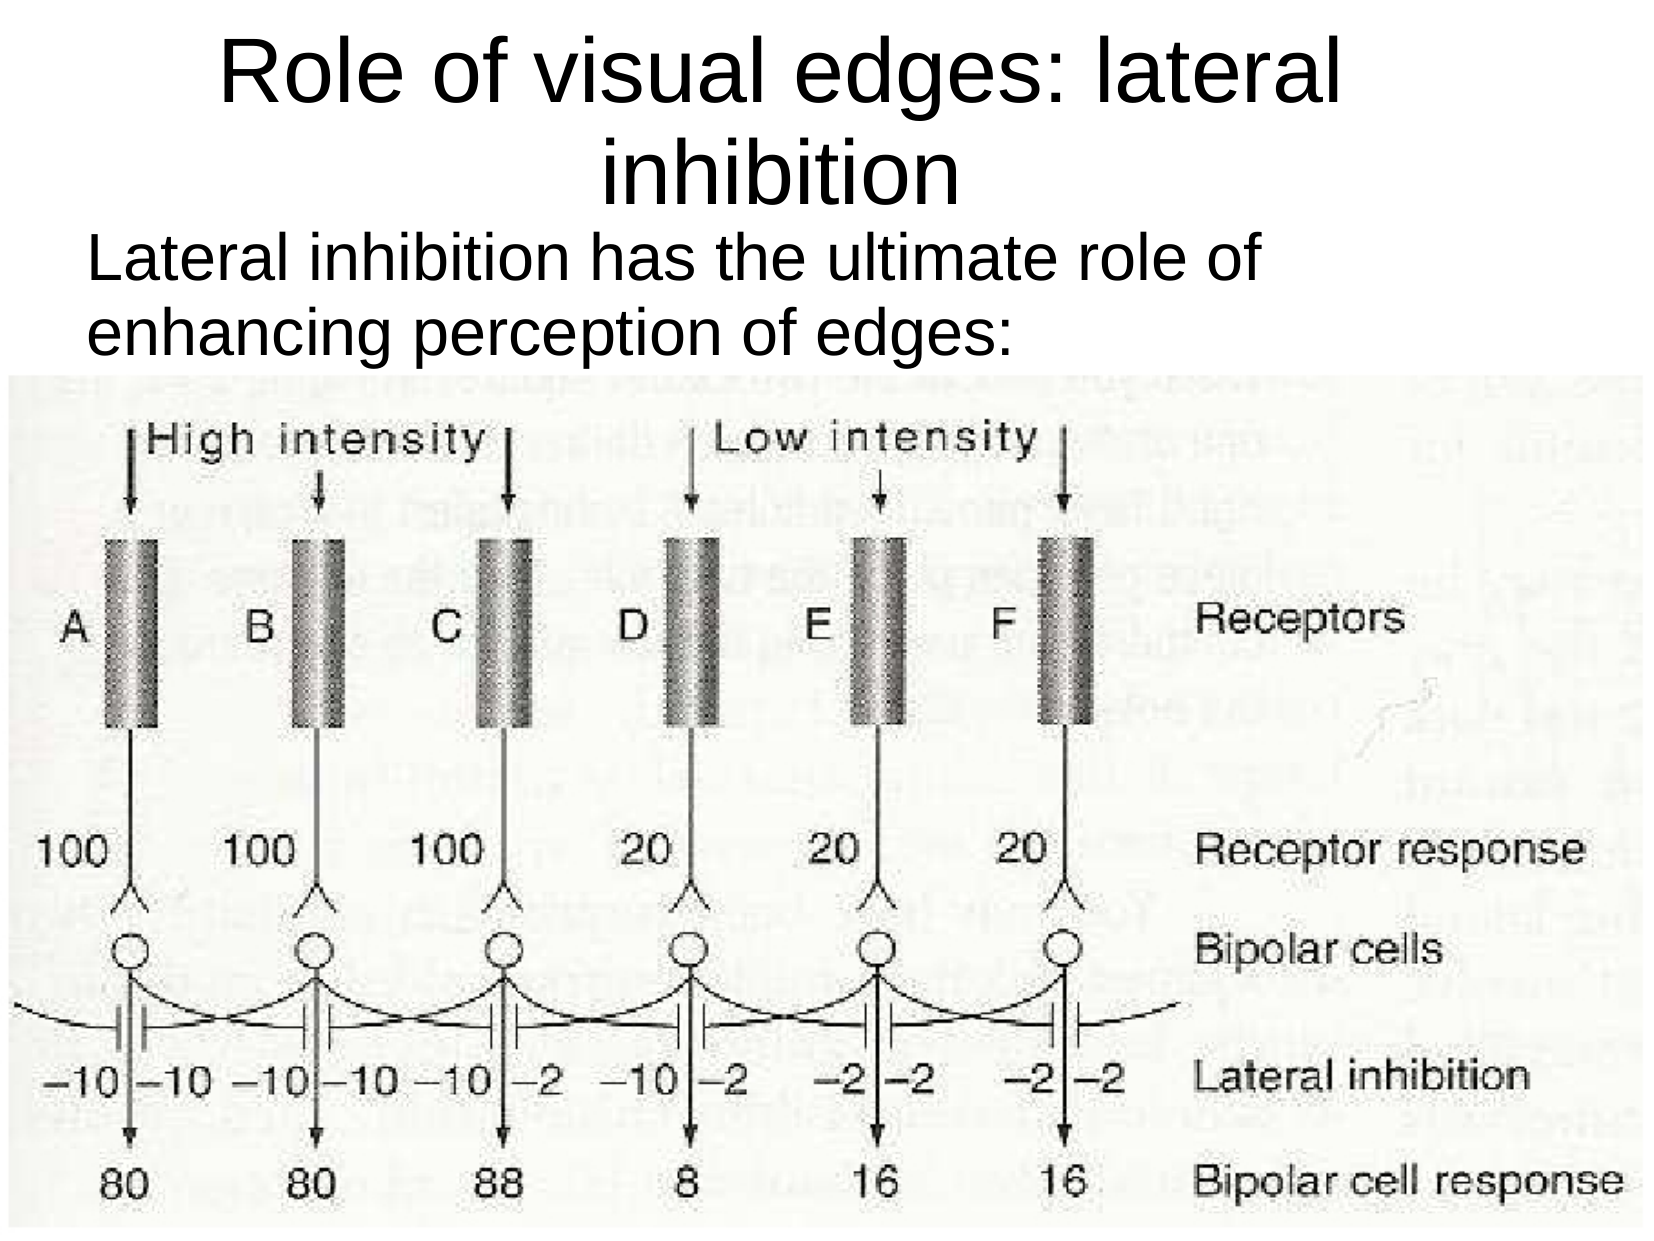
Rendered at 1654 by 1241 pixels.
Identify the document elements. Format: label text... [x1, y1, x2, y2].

picture [0, 374, 1654, 1238]
title Role of visual edges: lateral inhibition [37, 18, 1526, 226]
text_box Lateral inhibition has the ultimate role of enhancing perception of edges: [86, 140, 1576, 374]
